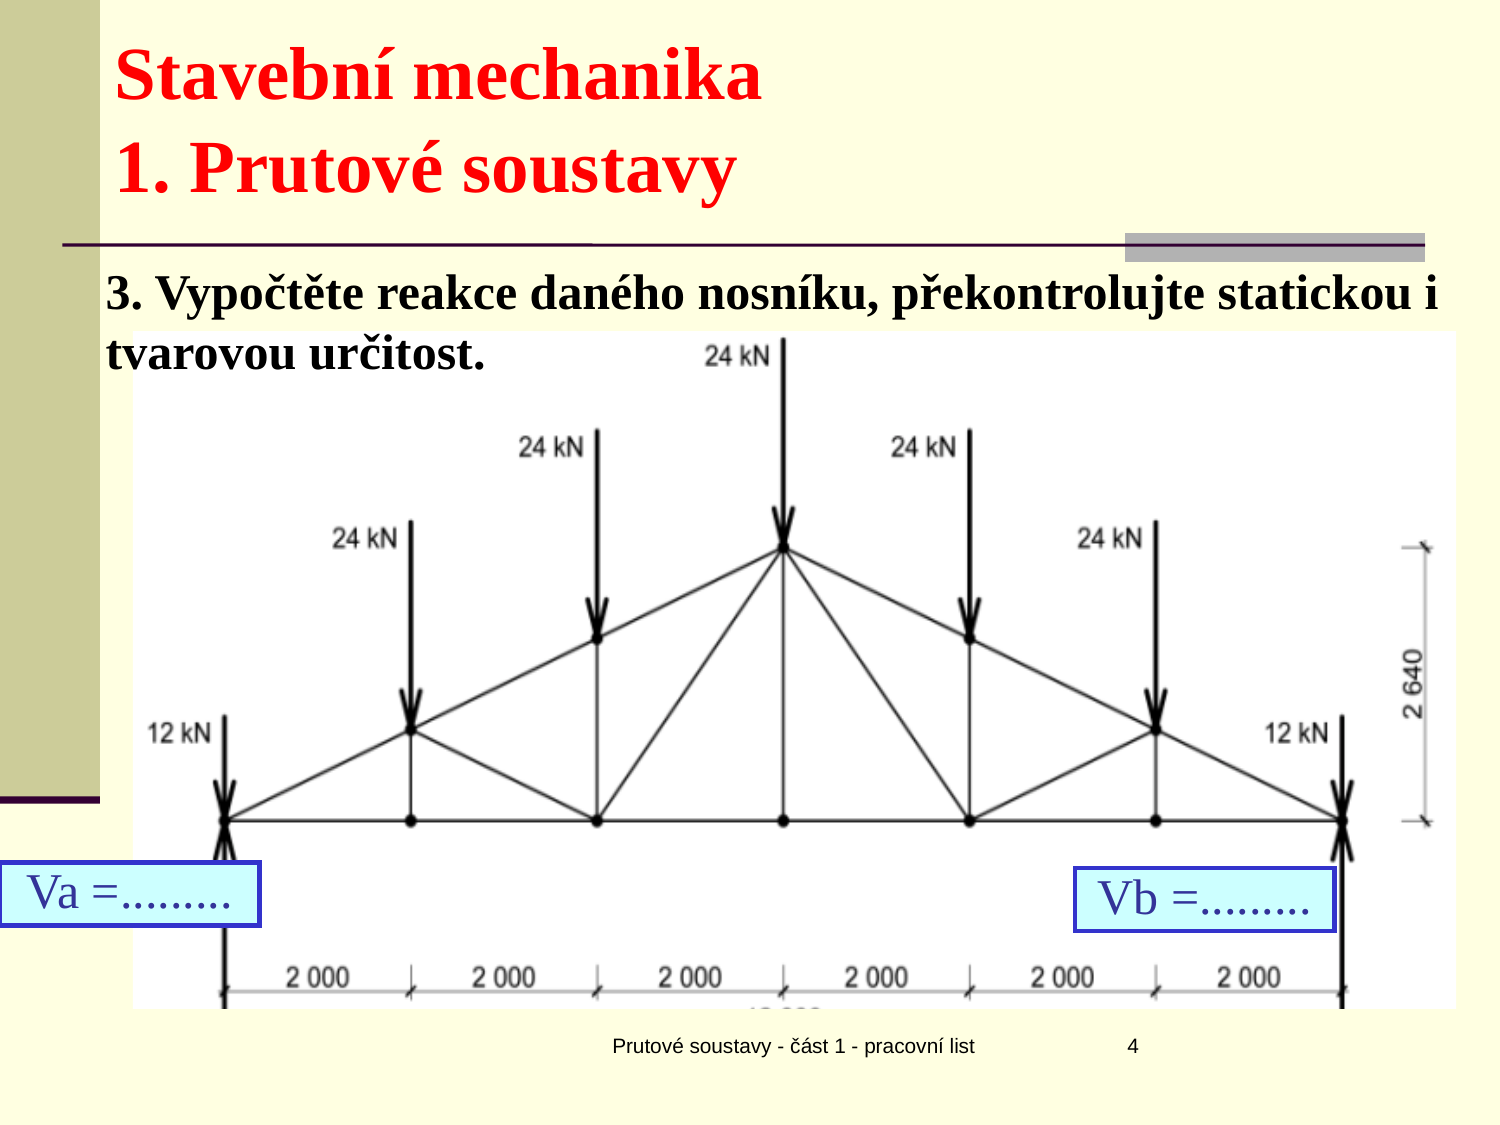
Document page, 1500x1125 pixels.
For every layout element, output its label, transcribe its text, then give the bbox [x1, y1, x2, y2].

picture [132, 387, 1457, 1009]
text_box 1. Prutové soustavy [100, 69, 1375, 251]
text_box [1112, 1025, 1426, 1101]
text_box Va =......... [0, 863, 259, 926]
text_box Stavební mechanika [99, 16, 793, 122]
text_box 3. Vypočtěte reakce daného nosníku, překontrolujte statickou i tvarovou určitost. [90, 251, 1500, 387]
text_box Prutové soustavy - část 1 - pracovní list [549, 1025, 1038, 1101]
text_box Vb =......... [1075, 868, 1334, 931]
